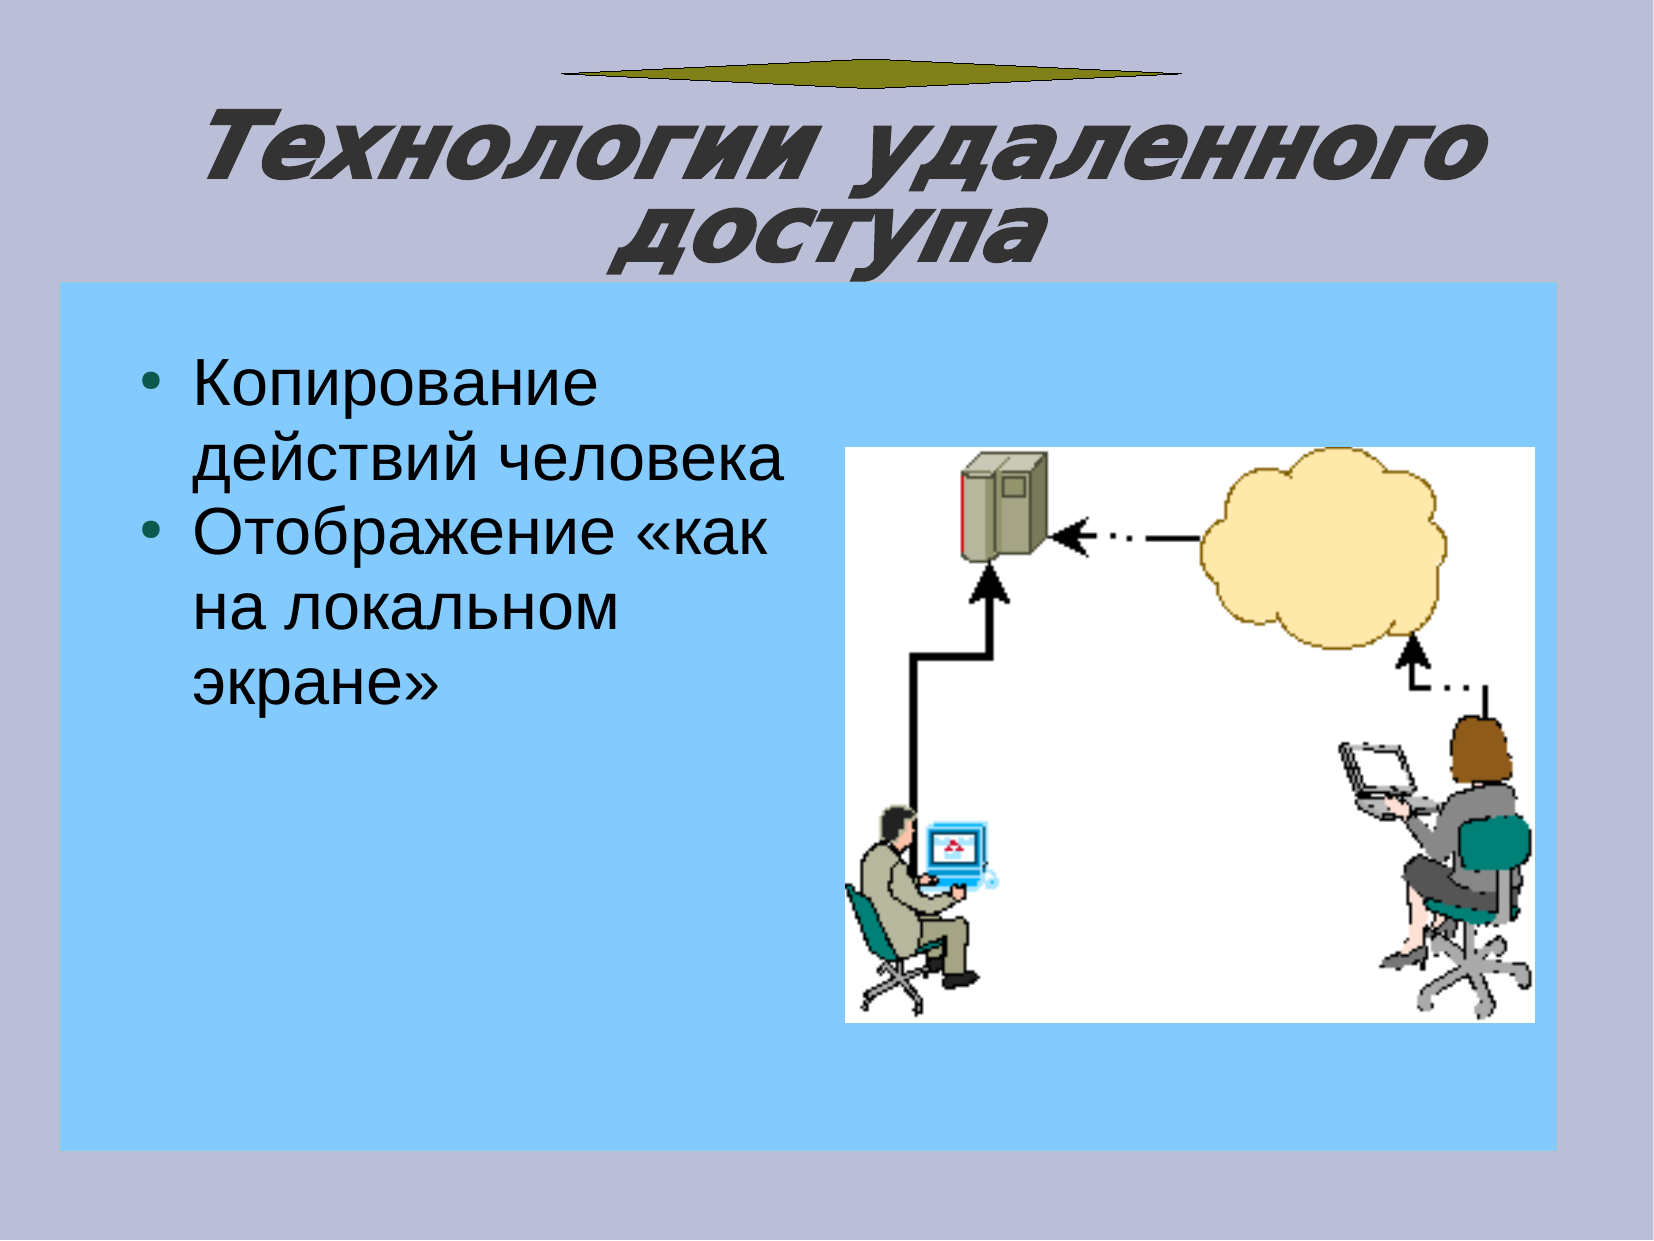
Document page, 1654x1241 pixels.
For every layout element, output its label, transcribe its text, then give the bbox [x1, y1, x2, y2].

list Копирование действий человека Отображение «как на локальном экране» [121, 344, 811, 1127]
picture [845, 447, 1535, 1023]
title Технологии удаленного доступа [121, 90, 1534, 299]
